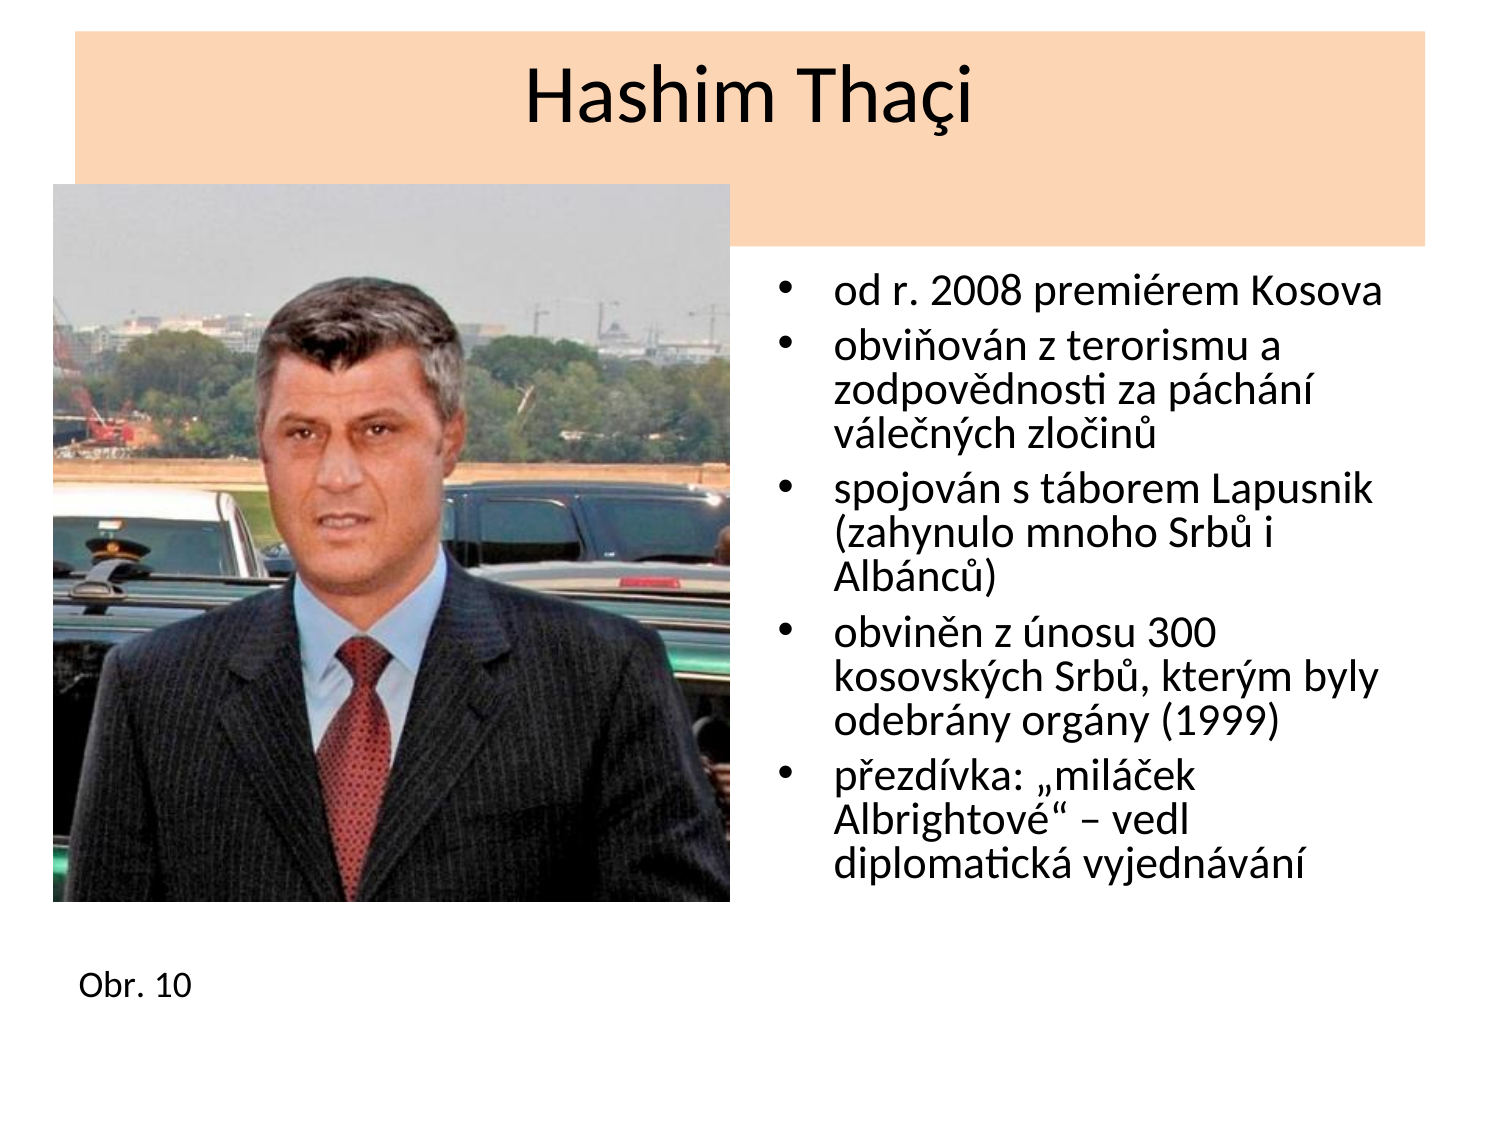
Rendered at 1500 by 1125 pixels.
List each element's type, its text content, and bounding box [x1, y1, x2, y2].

text_box Obr. 10 [63, 952, 208, 1013]
text_box [53, 184, 730, 902]
list od r. 2008 premiérem Kosova obviňován z terorismu a zodpovědnosti za páchání válečných zločinů spojován s táborem Lapusnik (zahynulo mnoho Srbů i Albánců) obviněn z únosu 300 kosovských Srbů, kterým byly odebrány orgány (1999) přezdívka: „miláček Albrightové“ – vedl diplomatická vyjednávání [762, 262, 1426, 1006]
title Hashim Thaçi [75, 31, 1426, 247]
